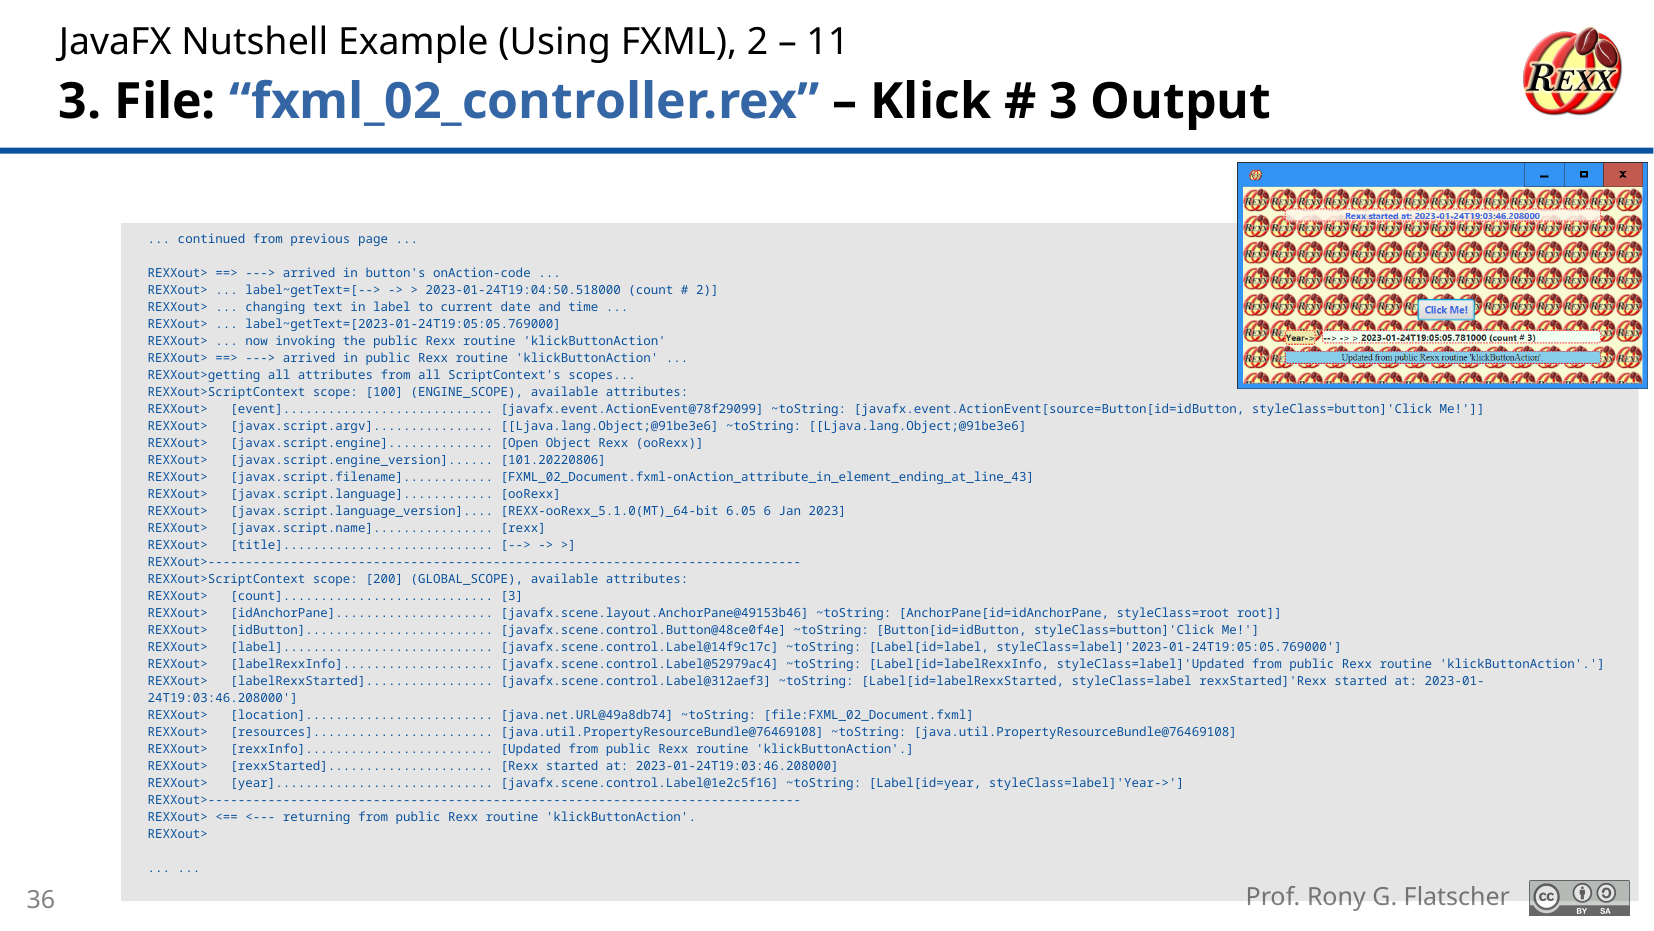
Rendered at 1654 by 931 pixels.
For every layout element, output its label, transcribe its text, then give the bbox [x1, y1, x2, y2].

text_box ... continued from previous page ... REXXout> ==> ---> arrived in button's onAction-code ... REXXout> ... label~getText=[--> -> > 2023-01-24T19:04:50.518000 (count # 2)] REXXout> ... changing text in label to current date and time ... REXXout> ... label~getText=[2023-01-24T19:05:05.769000] REXXout> ... now invoking the public Rexx routine 'klickButtonAction' REXXout> ==> ---> arrived in public Rexx routine 'klickButtonAction' ... REXXout>getting all attributes from all ScriptContext's scopes... REXXout>ScriptContext scope: [100] (ENGINE_SCOPE), available attributes: REXXout> [event]............................ [javafx.event.ActionEvent@78f29099] ~toString: [javafx.event.ActionEvent[source=Button[id=idButton, styleClass=button]'Click Me!']] REXXout> [javax.script.argv]................ [[Ljava.lang.Object;@91be3e6] ~toString: [[Ljava.lang.Object;@91be3e6] REXXout> [javax.script.engine].............. [Open Object Rexx (ooRexx)] REXXout> [javax.script.engine_version]...... [101.20220806] REXXout> [javax.script.filename]............ [FXML_02_Document.fxml-onAction_attribute_in_element_ending_at_line_43] REXXout> [javax.script.language]............ [ooRexx] REXXout> [javax.script.language_version].... [REXX-ooRexx_5.1.0(MT)_64-bit 6.05 6 Jan 2023] REXXout> [javax.script.name]................ [rexx] REXXout> [title]............................ [--> -> >] REXXout>------------------------------------------------------------------------------- REXXout>ScriptContext scope: [200] (GLOBAL_SCOPE), available attributes: REXXout> [count]............................ [3] REXXout> [idAnchorPane]..................... [javafx.scene.layout.AnchorPane@49153b46] ~toString: [AnchorPane[id=idAnchorPane, styleClass=root root]] REXXout> [idButton]......................... [javafx.scene.control.Button@48ce0f4e] ~toString: [Button[id=idButton, styleClass=button]'Click Me!'] REXXout> [label]............................ [javafx.scene.control.Label@14f9c17c] ~toString: [Label[id=label, styleClass=label]'2023-01-24T19:05:05.769000'] REXXout> [labelRexxInfo].................... [javafx.scene.control.Label@52979ac4] ~toString: [Label[id=labelRexxInfo, styleClass=label]'Updated from public Rexx routine 'klickButtonAction'.'] REXXout> [labelRexxStarted]................. [javafx.scene.control.Label@312aef3] ~toString: [Label[id=labelRexxStarted, styleClass=label rexxStarted]'Rexx started at: 2023-01-24T19:03:46.208000'] REXXout> [location]......................... [java.net.URL@49a8db74] ~toString: [file:FXML_02_Document.fxml] REXXout> [resources]........................ [java.util.PropertyResourceBundle@76469108] ~toString: [java.util.PropertyResourceBundle@76469108] REXXout> [rexxInfo]......................... [Updated from public Rexx routine 'klickButtonAction'.] REXXout> [rexxStarted]...................... [Rexx started at: 2023-01-24T19:03:46.208000] REXXout> [year]............................. [javafx.scene.control.Label@1e2c5f16] ~toString: [Label[id=year, styleClass=label]'Year->'] REXXout>------------------------------------------------------------------------------- REXXout> <== <--- returning from public Rexx routine 'klickButtonAction'. REXXout> ... ... [121, 223, 1639, 888]
picture [1237, 162, 1648, 389]
title JavaFX Nutshell Example (Using FXML), 2 – 11 3. File: “fxml_02_controller.rex” – Klick # 3 Output [0, 0, 1625, 148]
